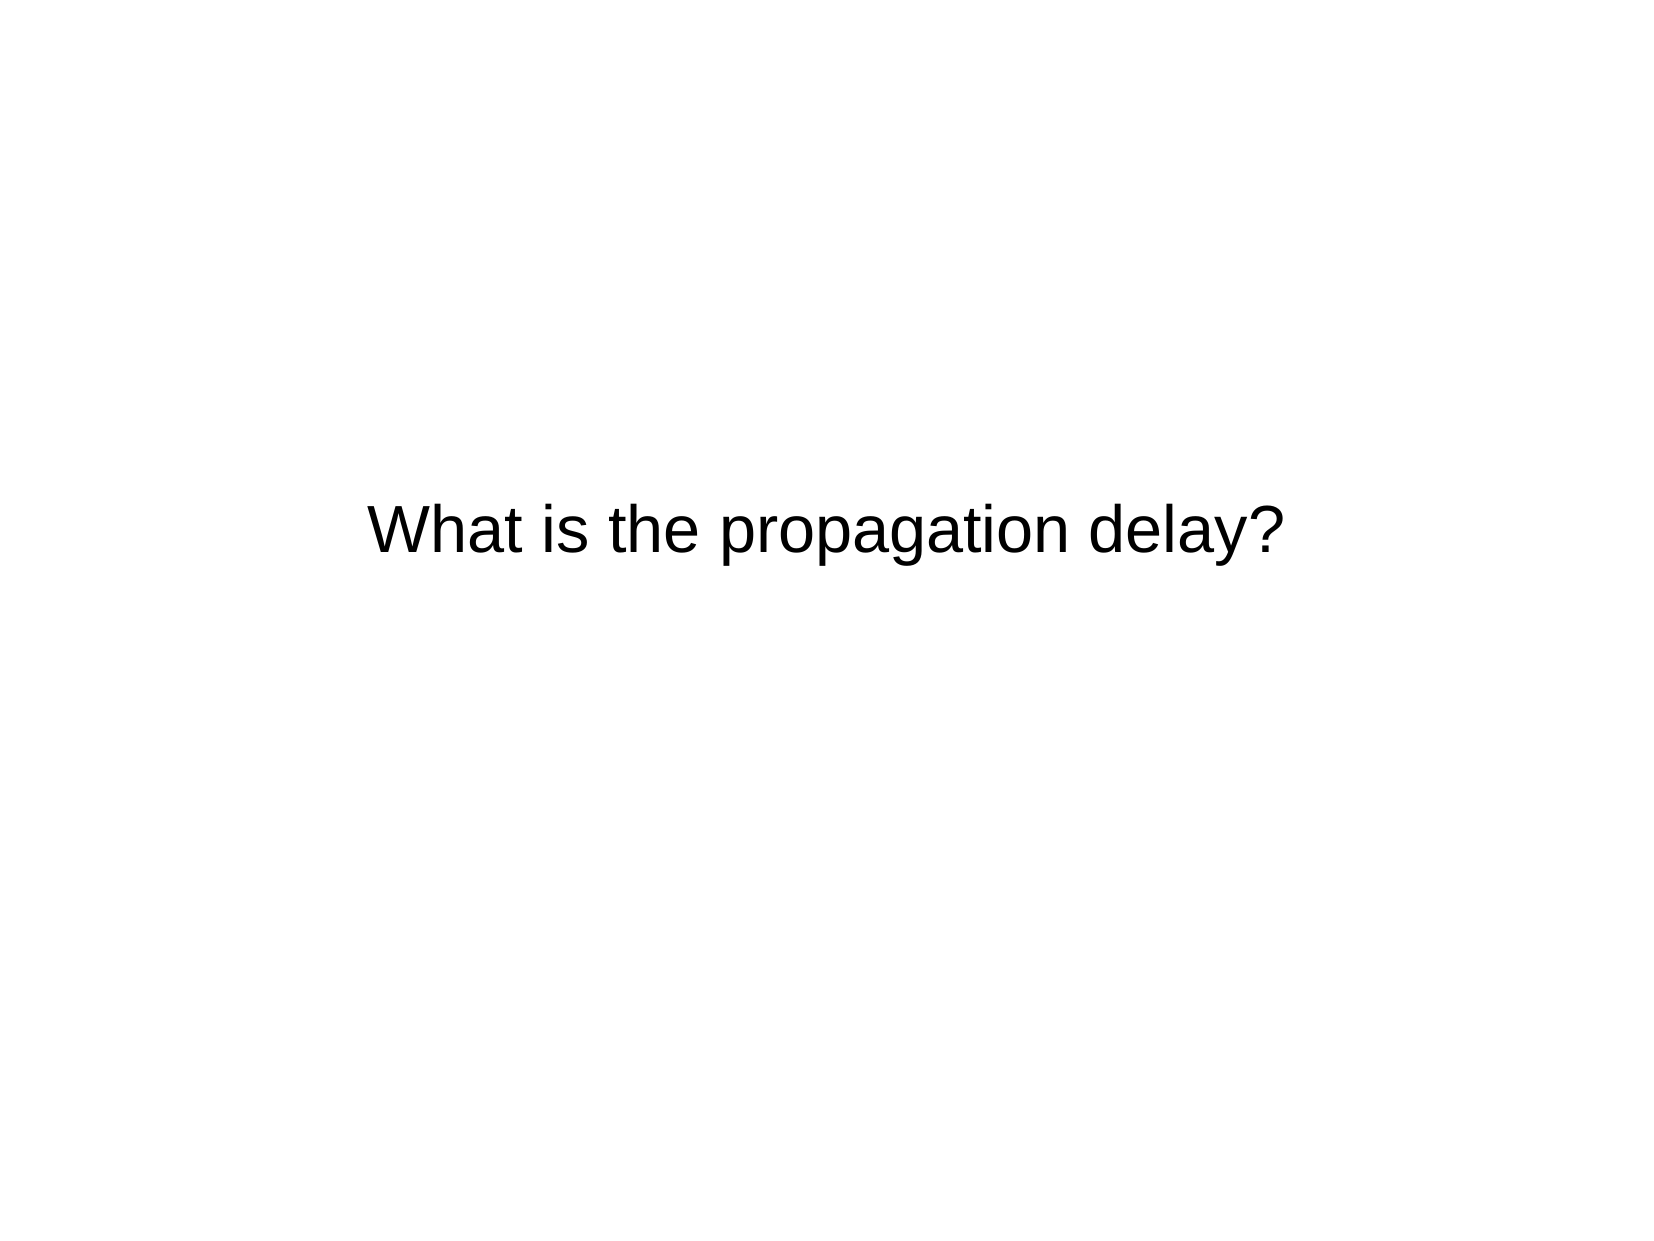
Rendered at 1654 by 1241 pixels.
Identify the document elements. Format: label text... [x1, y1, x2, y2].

subtitle What is the propagation delay? [82, 49, 1571, 1010]
